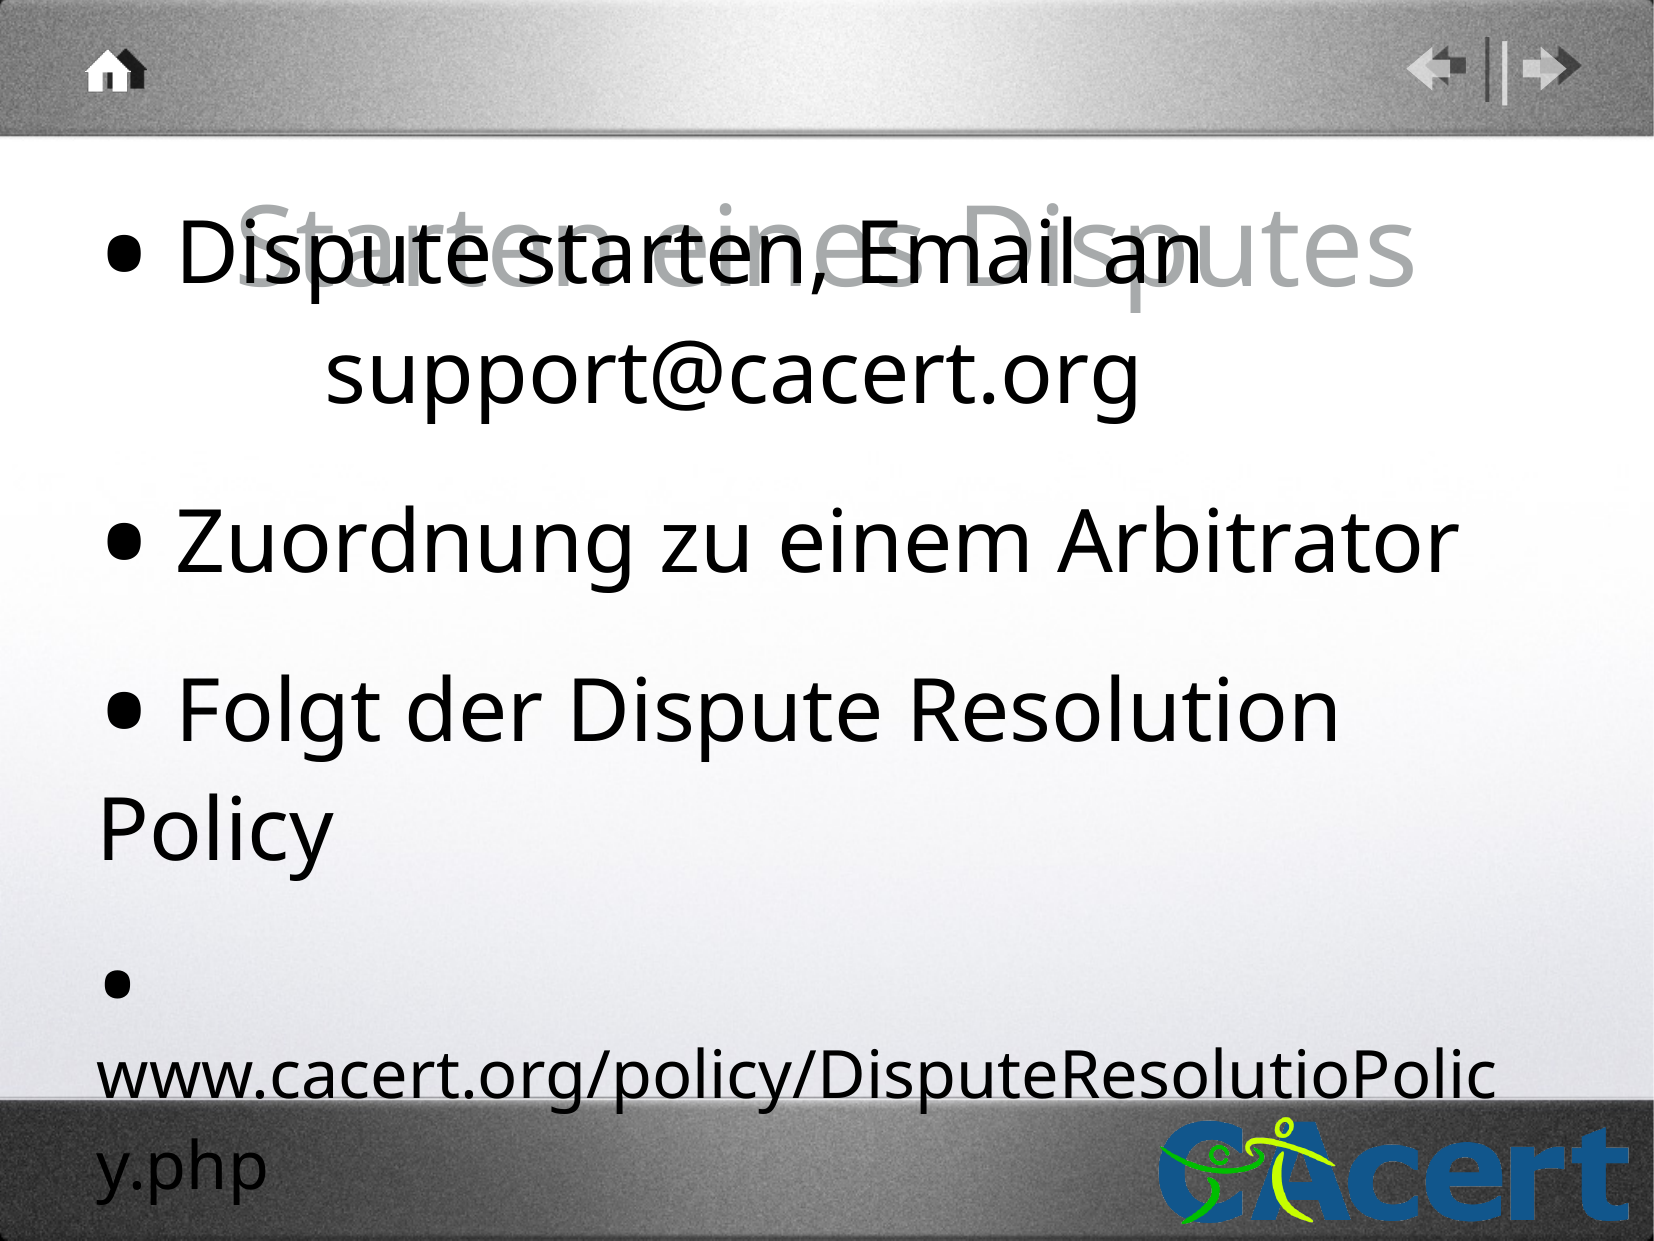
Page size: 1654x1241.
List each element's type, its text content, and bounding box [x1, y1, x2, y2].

title Starten eines Disputes [161, 143, 1493, 336]
picture [0, 0, 1654, 1241]
list Dispute starten, Email an support@cacert.org Zuordnung zu einem Arbitrator Folgt der Dispute Resolution Policy www.cacert.org/policy/DisputeResolutioPolicy.php [88, 336, 1536, 1063]
